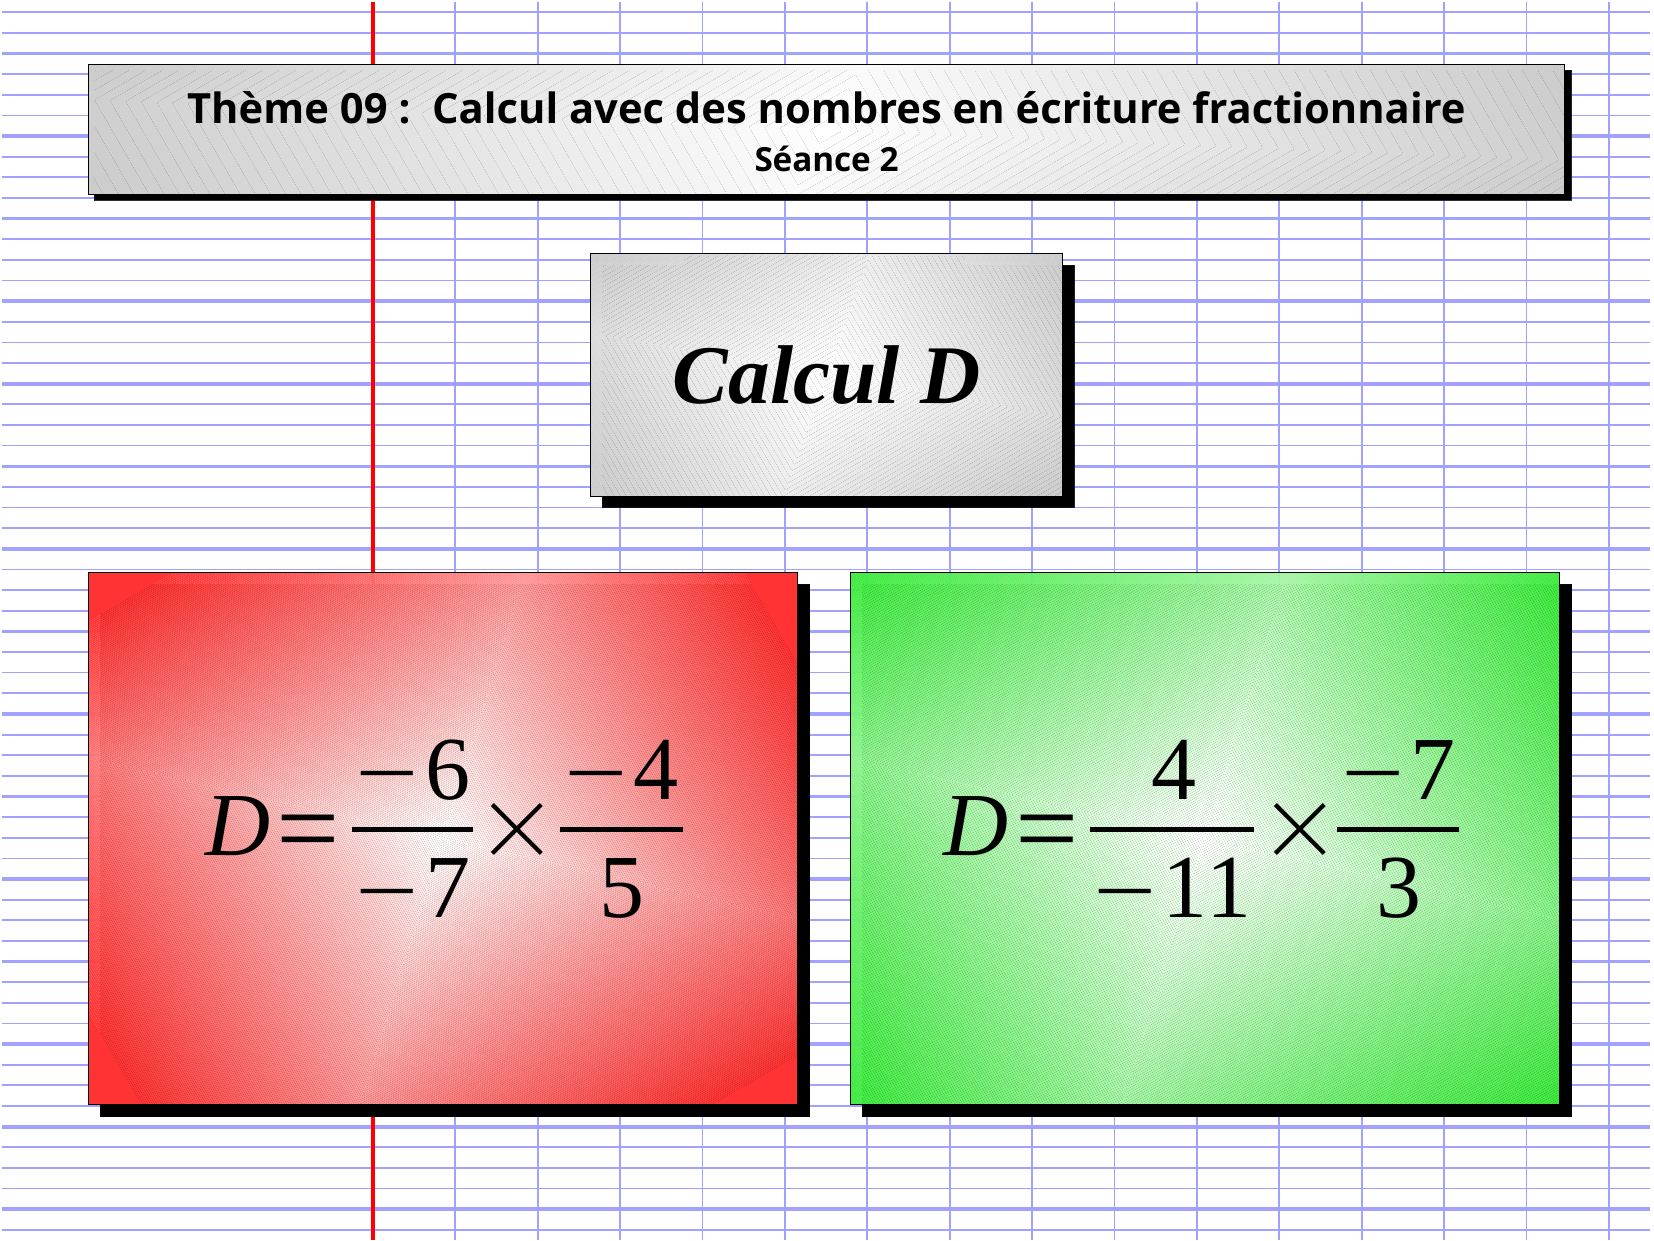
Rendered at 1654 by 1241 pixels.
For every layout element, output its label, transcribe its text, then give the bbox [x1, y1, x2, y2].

text_box Calcul D [590, 253, 1063, 497]
chart [915, 720, 1488, 940]
chart [177, 720, 708, 940]
text_box [850, 572, 1560, 1105]
picture [0, 0, 1654, 1241]
text_box Thème 09 : Calcul avec des nombres en écriture fractionnaire Séance 2 [88, 64, 1565, 195]
text_box [88, 572, 798, 1105]
